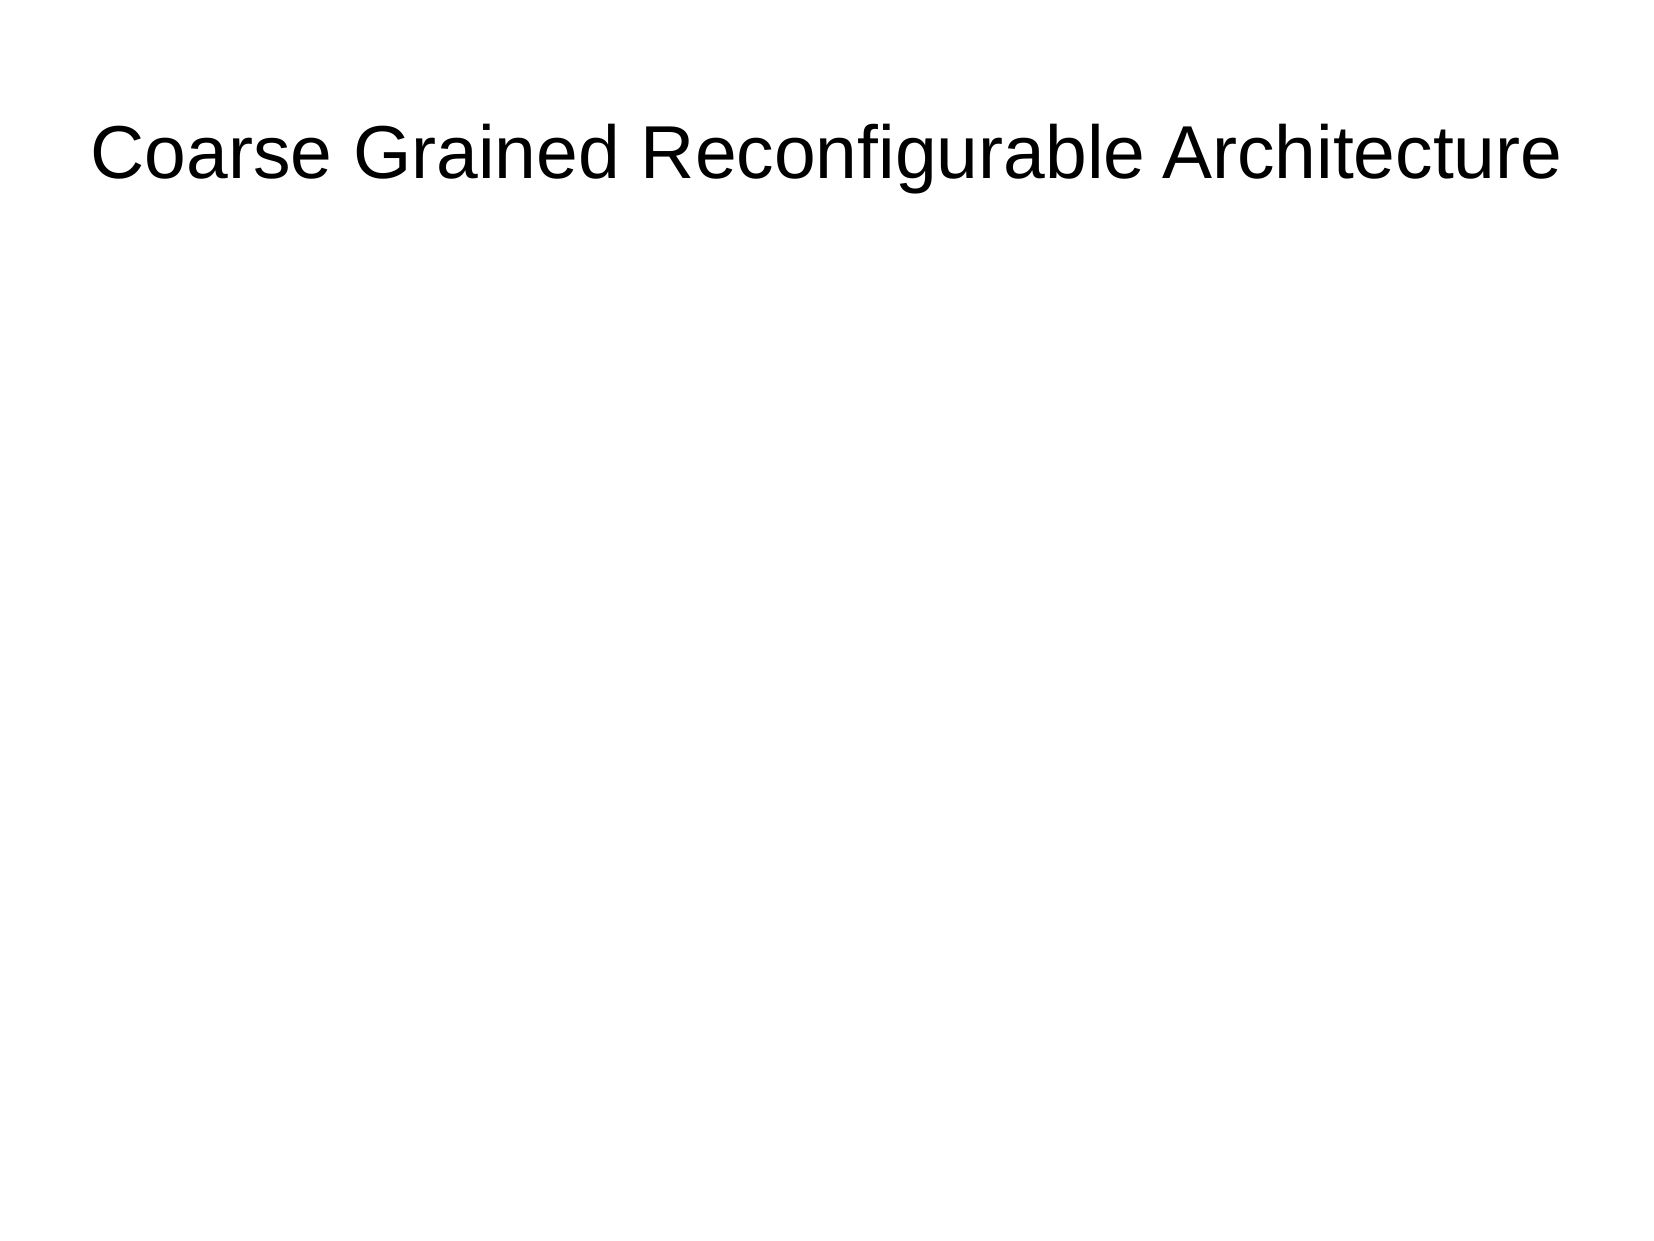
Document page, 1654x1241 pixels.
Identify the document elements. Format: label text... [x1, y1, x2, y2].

title Coarse Grained Reconfigurable Architecture [82, 49, 1571, 257]
